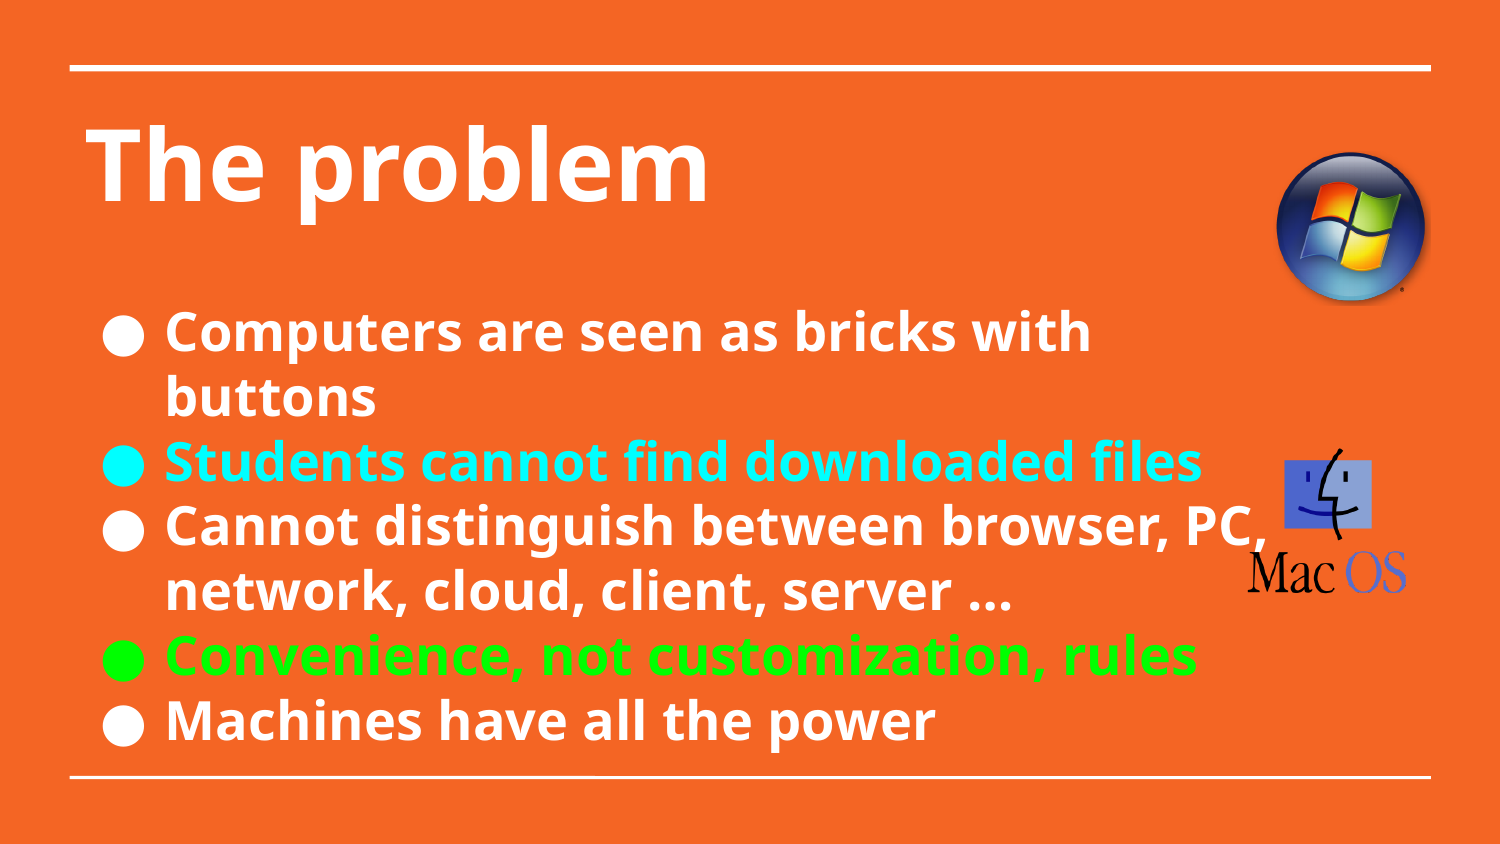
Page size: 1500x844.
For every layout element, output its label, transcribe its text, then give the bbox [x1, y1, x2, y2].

title The problem [69, 70, 1431, 253]
picture [1231, 437, 1422, 604]
text_box Computers are seen as bricks with buttons Students cannot find downloaded files Cannot distinguish between browser, PC, network, cloud, client, server … Convenience, not customization, rules Machines have all the power [74, 281, 1306, 767]
picture [1273, 151, 1431, 306]
